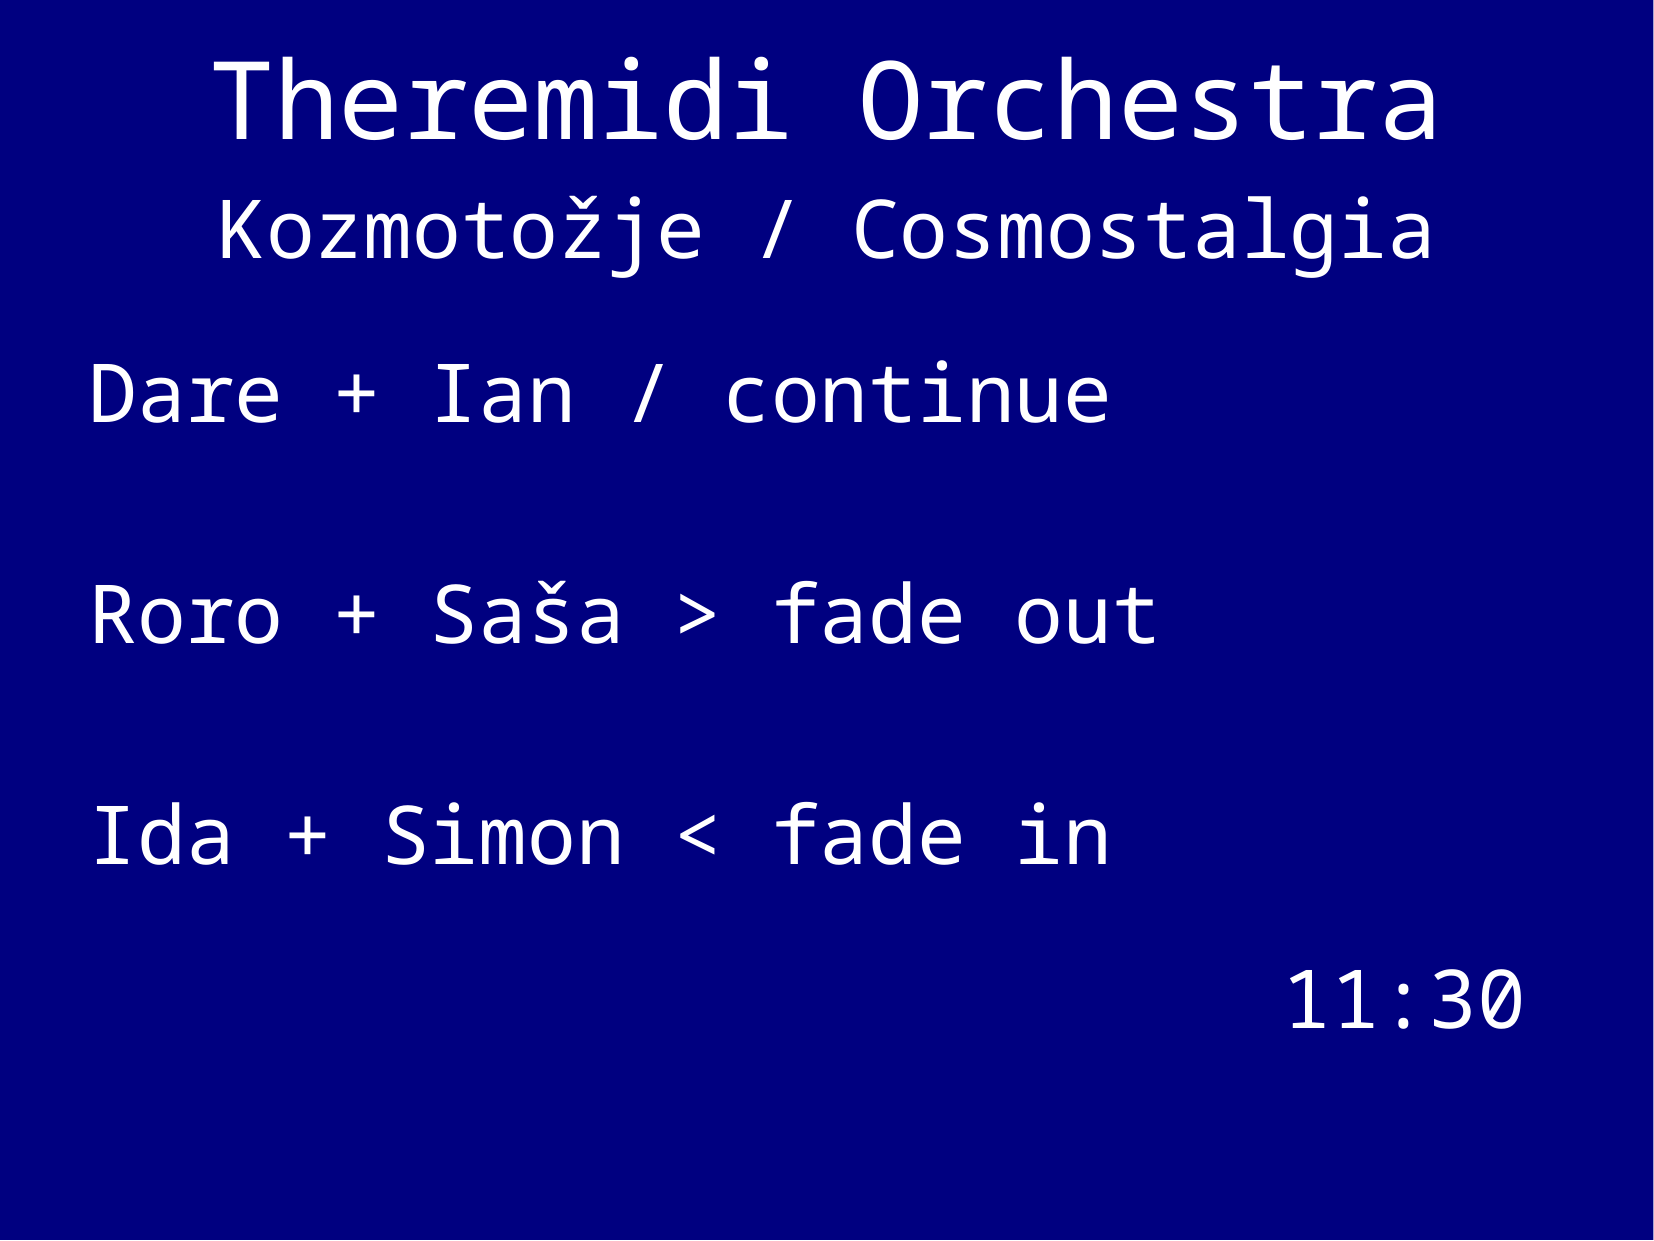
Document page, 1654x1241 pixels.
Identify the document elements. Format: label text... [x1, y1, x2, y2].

subtitle Dare + Ian / continue Roro + Saša > fade out Ida + Simon < fade in [88, 272, 1566, 1063]
title Theremidi Orchestra Kozmotožje / Cosmostalgia [82, 49, 1571, 257]
text_box 11:30 [1282, 900, 1620, 1096]
